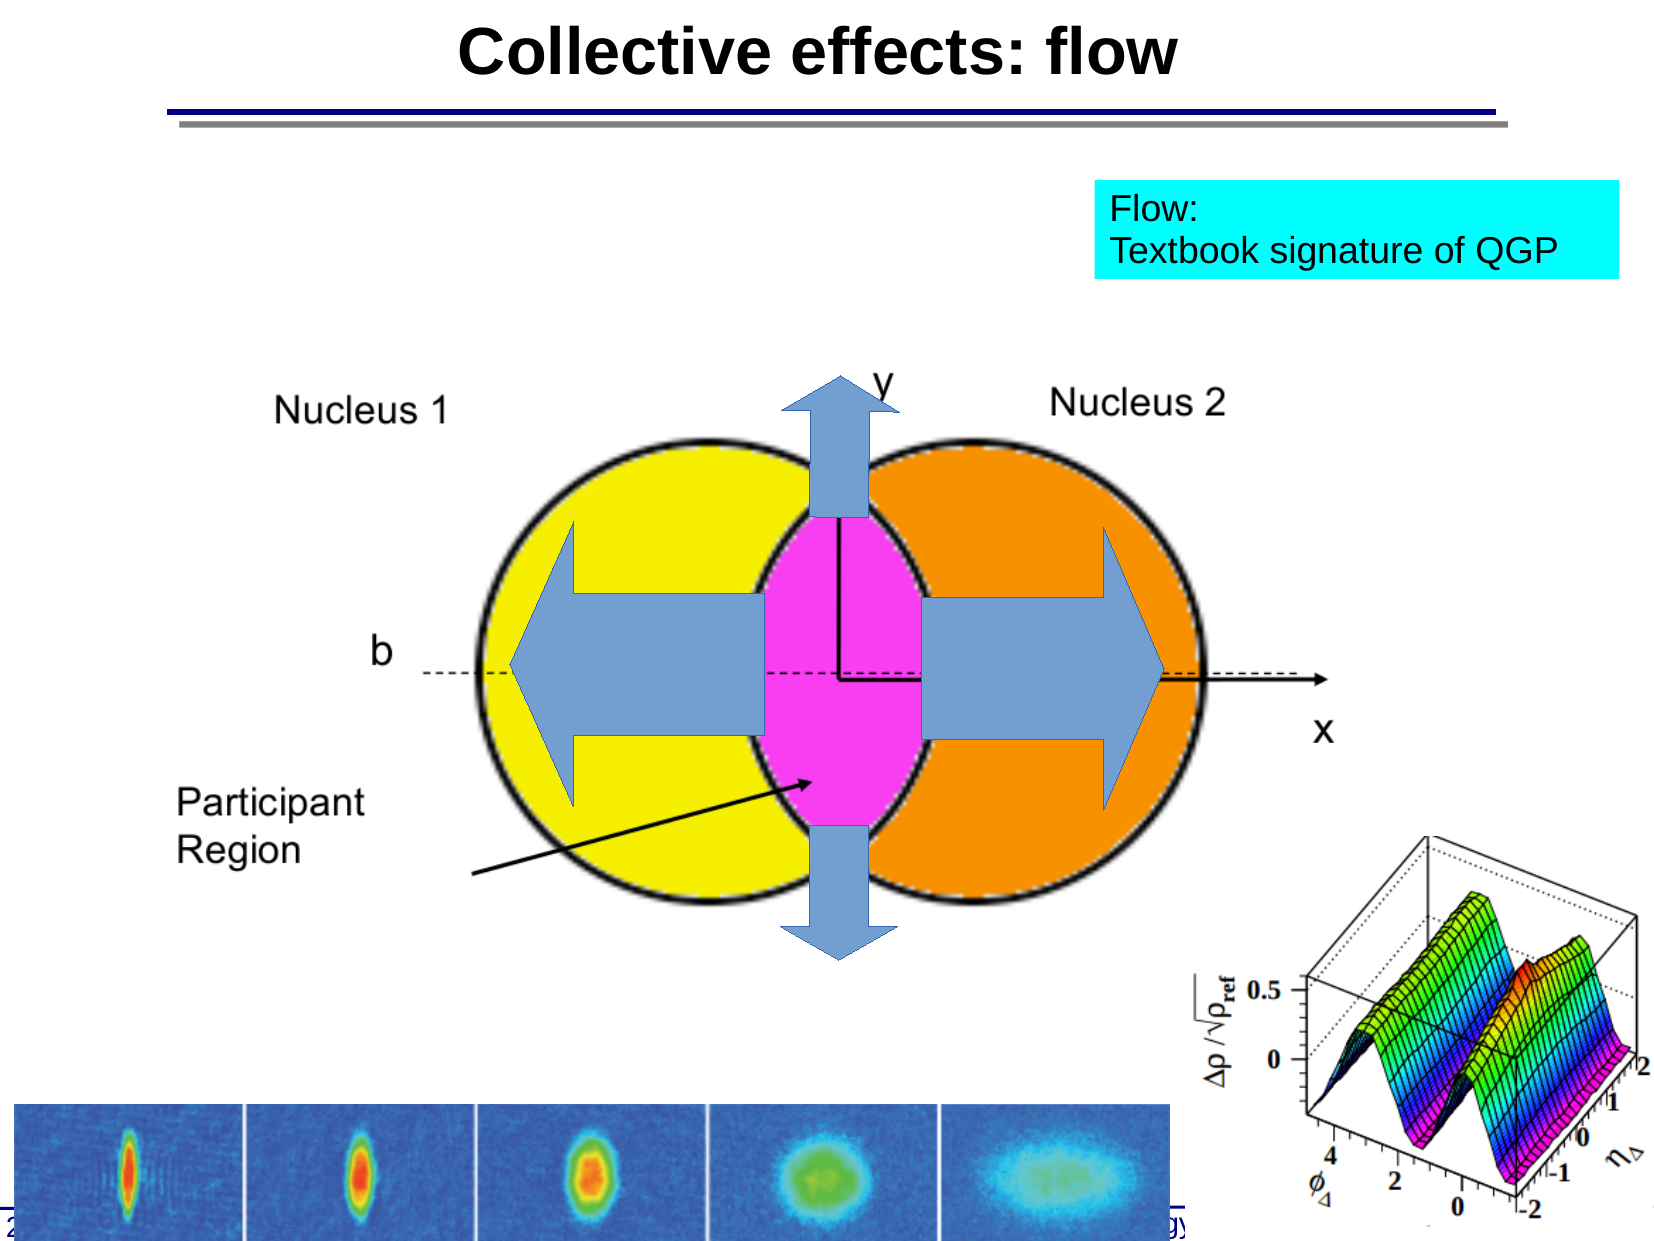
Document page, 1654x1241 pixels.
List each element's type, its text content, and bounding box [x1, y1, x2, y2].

text_box [509, 521, 765, 807]
text_box [921, 527, 1165, 811]
text_box [781, 375, 900, 518]
title Collective effects: flow [75, 0, 1563, 127]
text_box [780, 825, 898, 961]
picture [14, 1104, 1170, 1241]
text_box Flow: Textbook signature of QGP [1094, 180, 1620, 279]
picture [168, 314, 1653, 1241]
